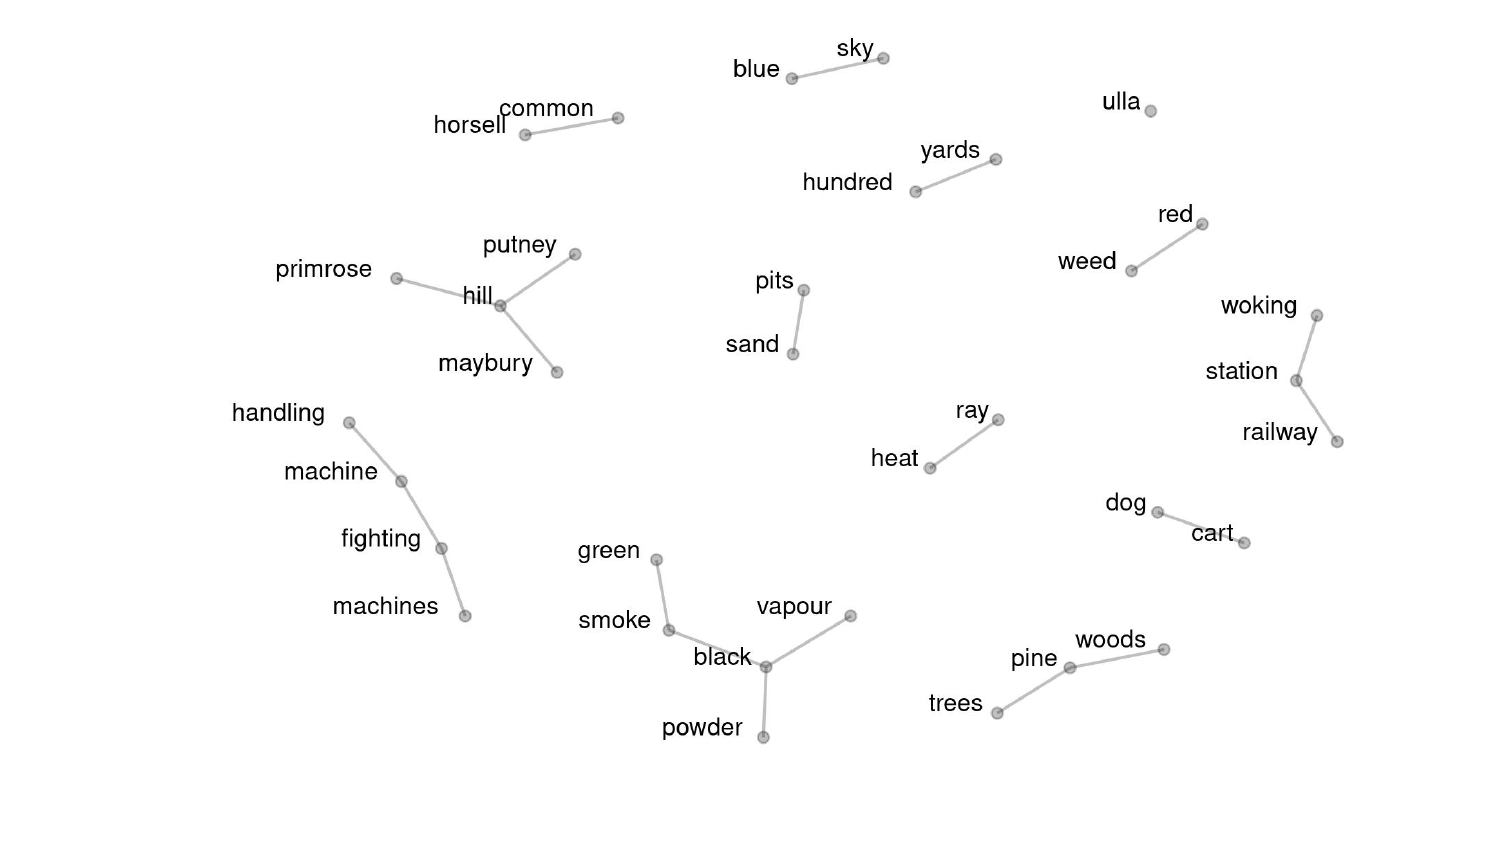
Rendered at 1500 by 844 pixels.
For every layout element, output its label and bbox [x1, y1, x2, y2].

picture [24, 24, 1475, 771]
